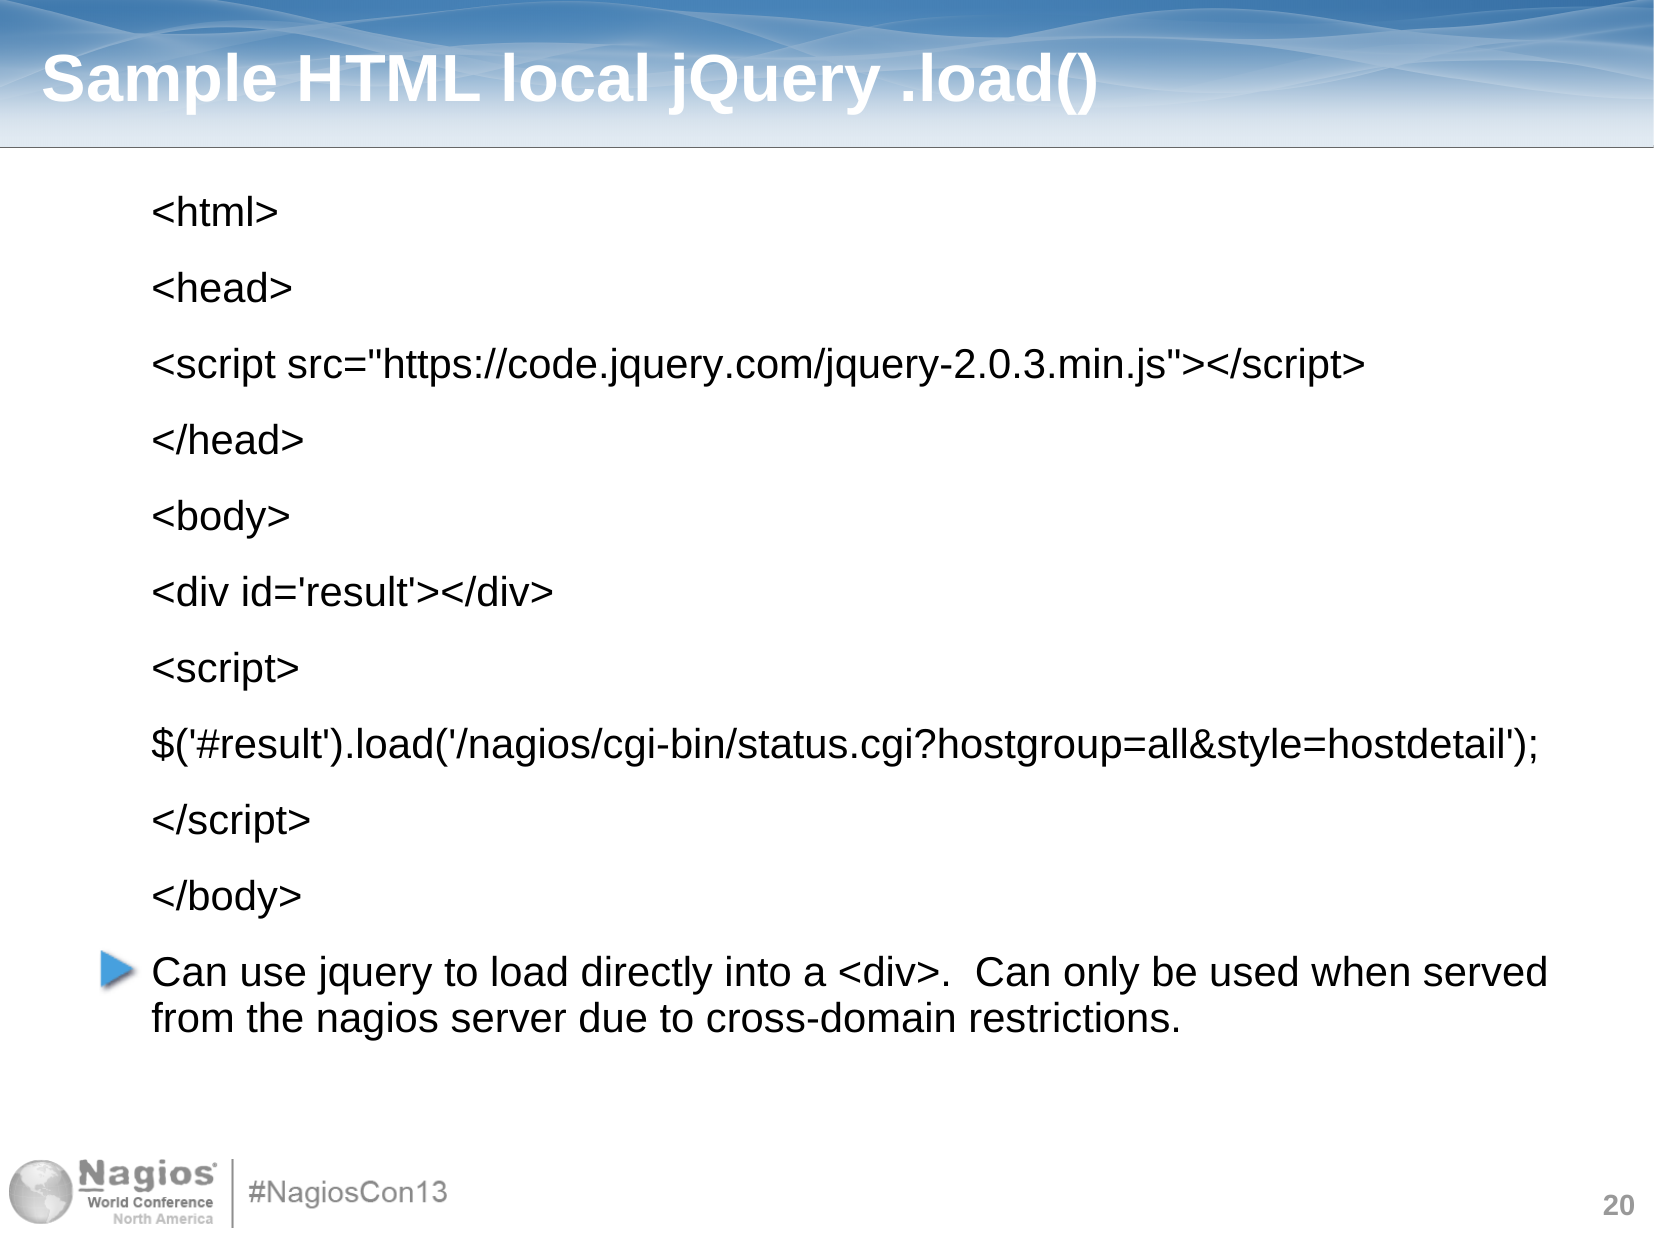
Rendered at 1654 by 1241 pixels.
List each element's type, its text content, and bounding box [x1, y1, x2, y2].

list <html> <head> <script src="https://code.jquery.com/jquery-2.0.3.min.js"></script> </head> <body> <div id='result'></div> <script> $('#result').load('/nagios/cgi-bin/status.cgi?hostgroup=all&style=hostdetail'); </script> </body> Can use jquery to load directly into a <div>. Can only be used when served from the nagios server due to cross-domain restrictions. [80, 188, 1569, 1123]
picture [9, 1159, 453, 1228]
title Sample HTML local jQuery .load() [41, 29, 1248, 127]
picture [0, 0, 1654, 147]
